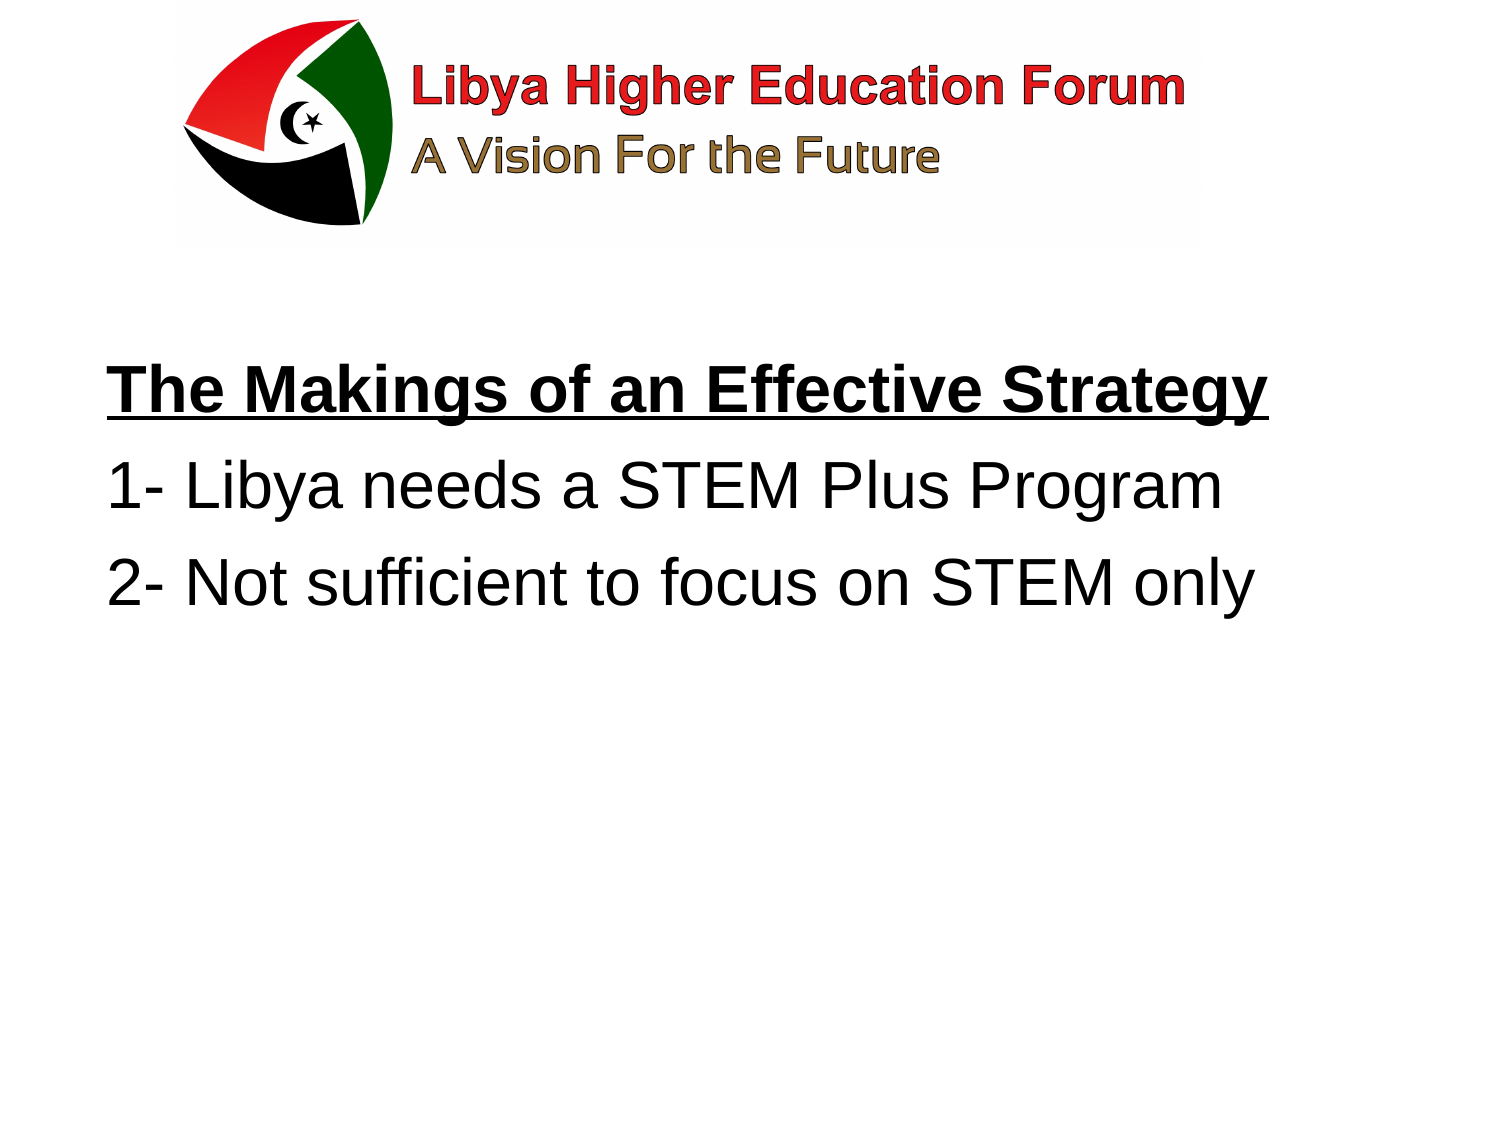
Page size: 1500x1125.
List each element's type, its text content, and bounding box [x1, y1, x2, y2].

picture [171, 0, 1205, 247]
subtitle The Makings of an Effective Strategy 1- Libya needs a STEM Plus Program 2- Not sufficient to focus on STEM only [44, 338, 1332, 1002]
